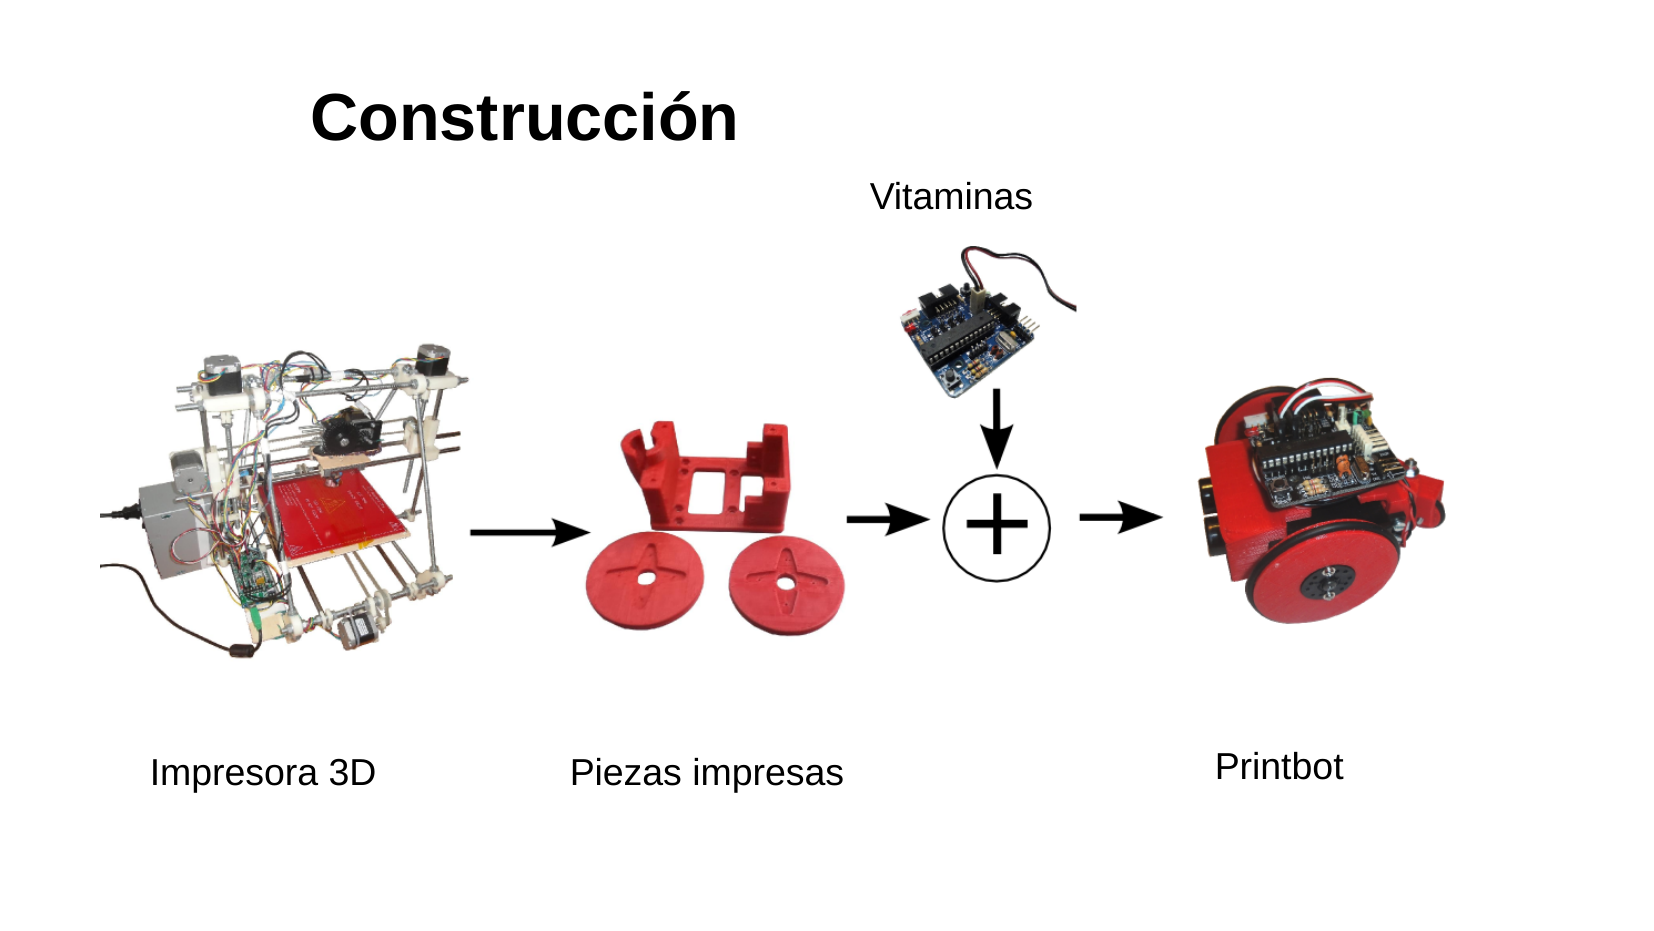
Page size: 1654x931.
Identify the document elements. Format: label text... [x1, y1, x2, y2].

picture [100, 245, 1456, 676]
text_box Printbot [1200, 738, 1516, 796]
text_box Piezas impresas [555, 743, 871, 801]
title Construcción [75, 39, 976, 196]
text_box Vitaminas [855, 168, 1171, 226]
text_box Impresora 3D [135, 743, 451, 801]
